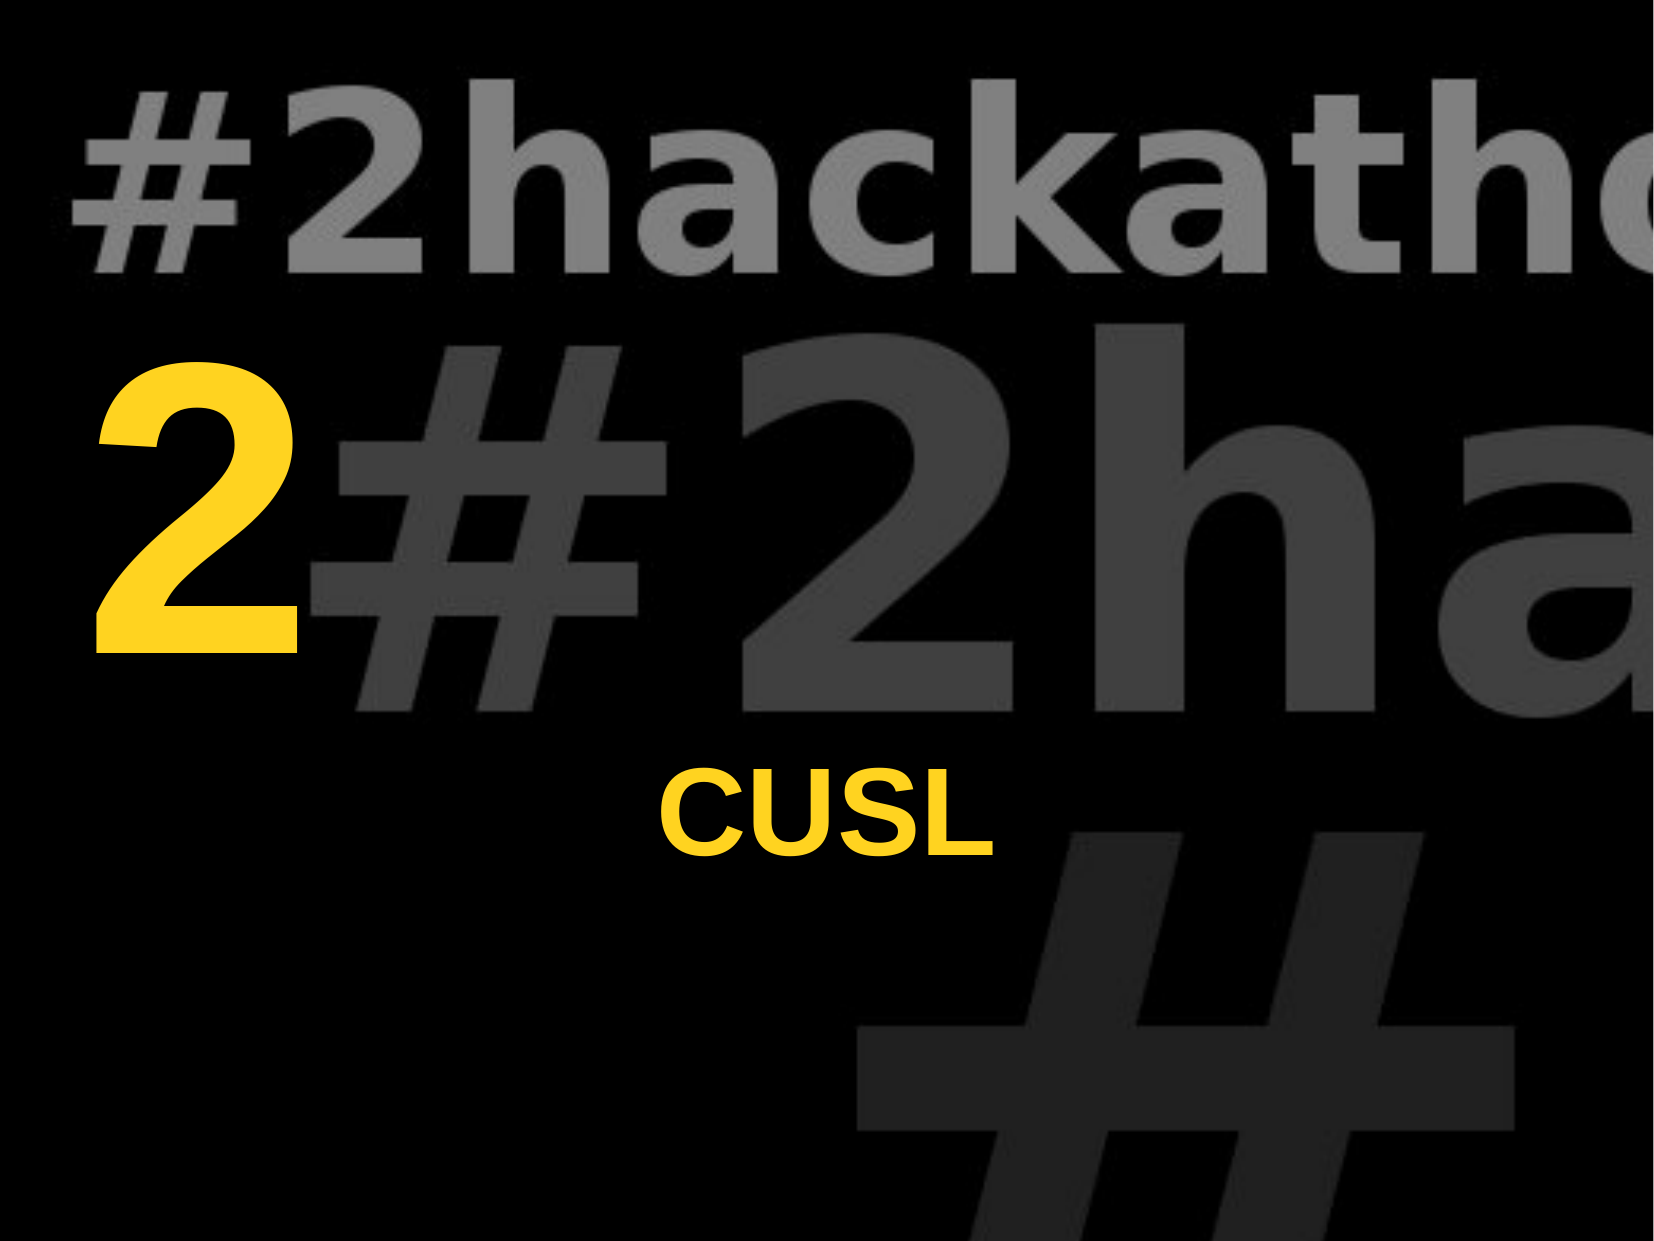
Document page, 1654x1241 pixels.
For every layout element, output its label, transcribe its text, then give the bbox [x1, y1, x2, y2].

subtitle 2 CUSL [82, 49, 1571, 1109]
picture [0, 0, 1654, 1241]
